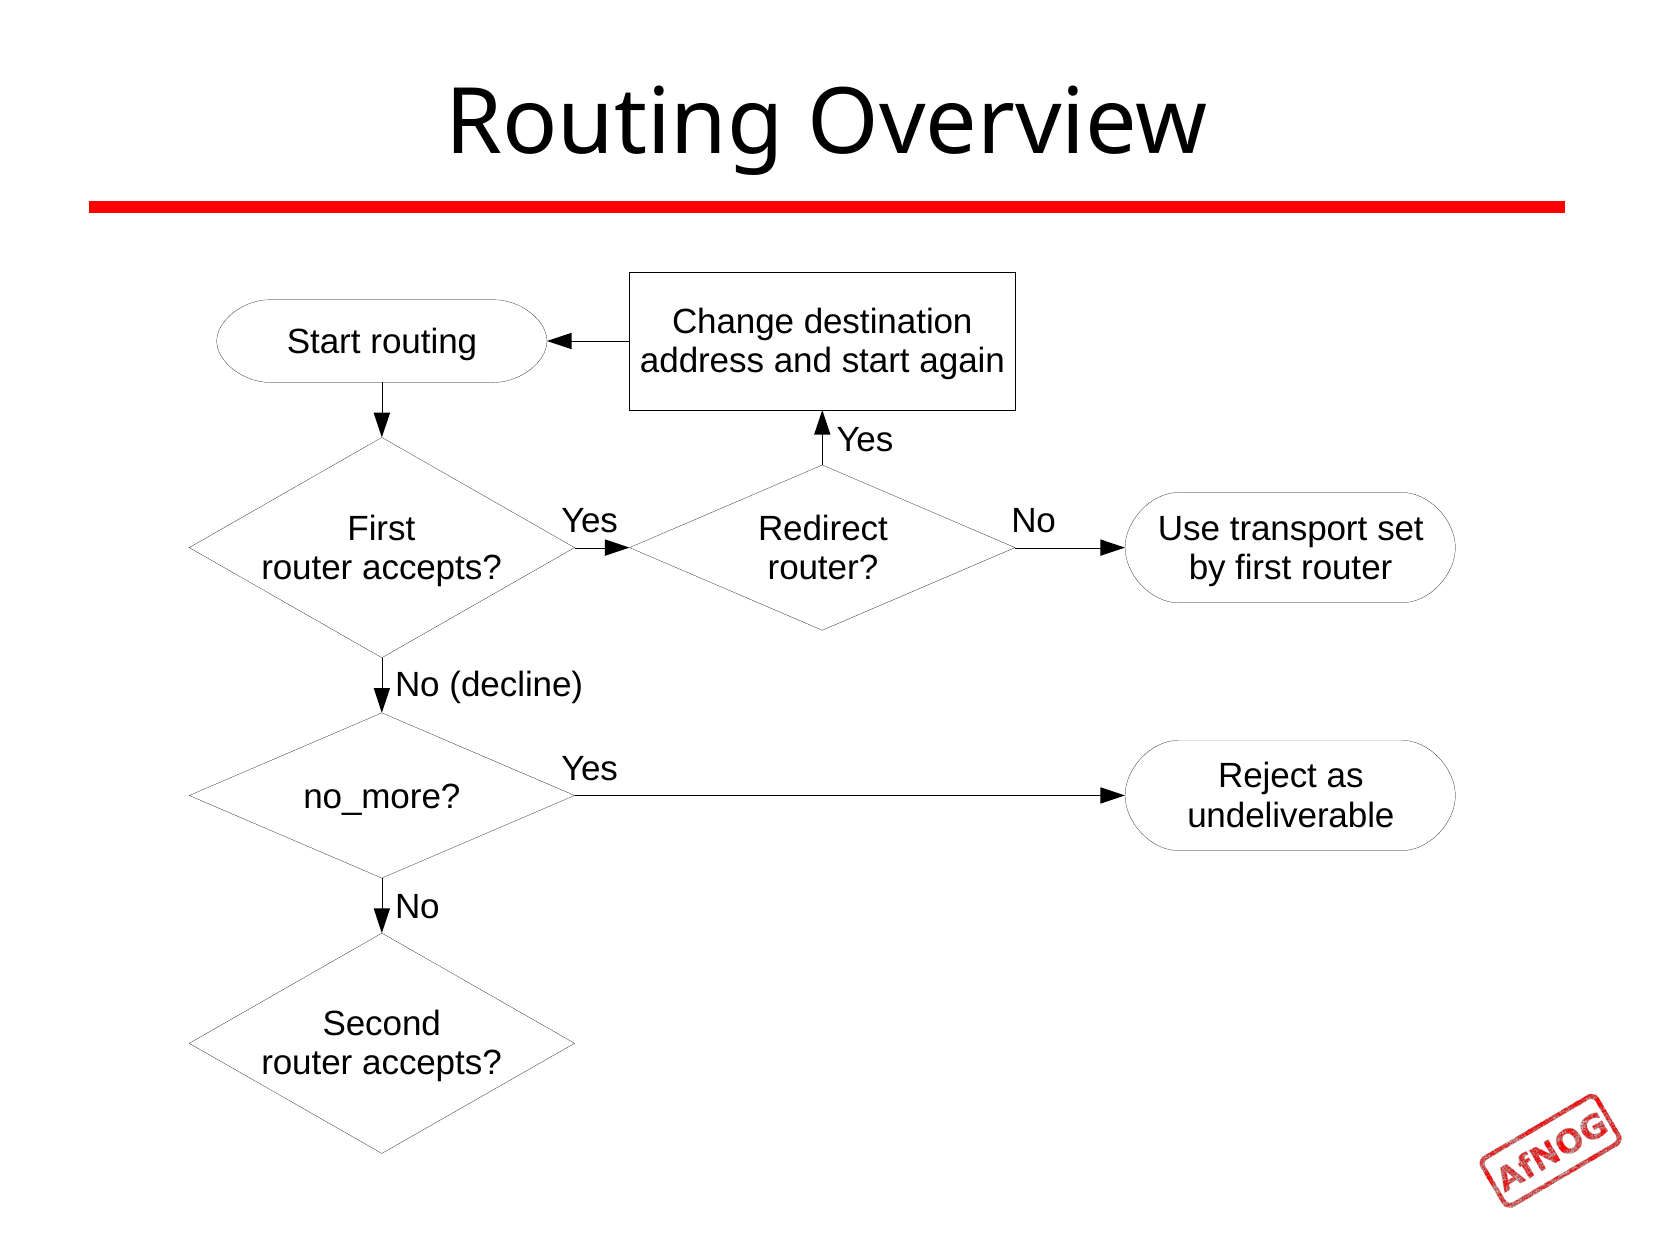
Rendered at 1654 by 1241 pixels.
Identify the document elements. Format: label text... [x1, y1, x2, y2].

chart [184, 265, 1470, 1169]
title Routing Overview [88, 29, 1565, 207]
picture [1476, 1090, 1625, 1211]
